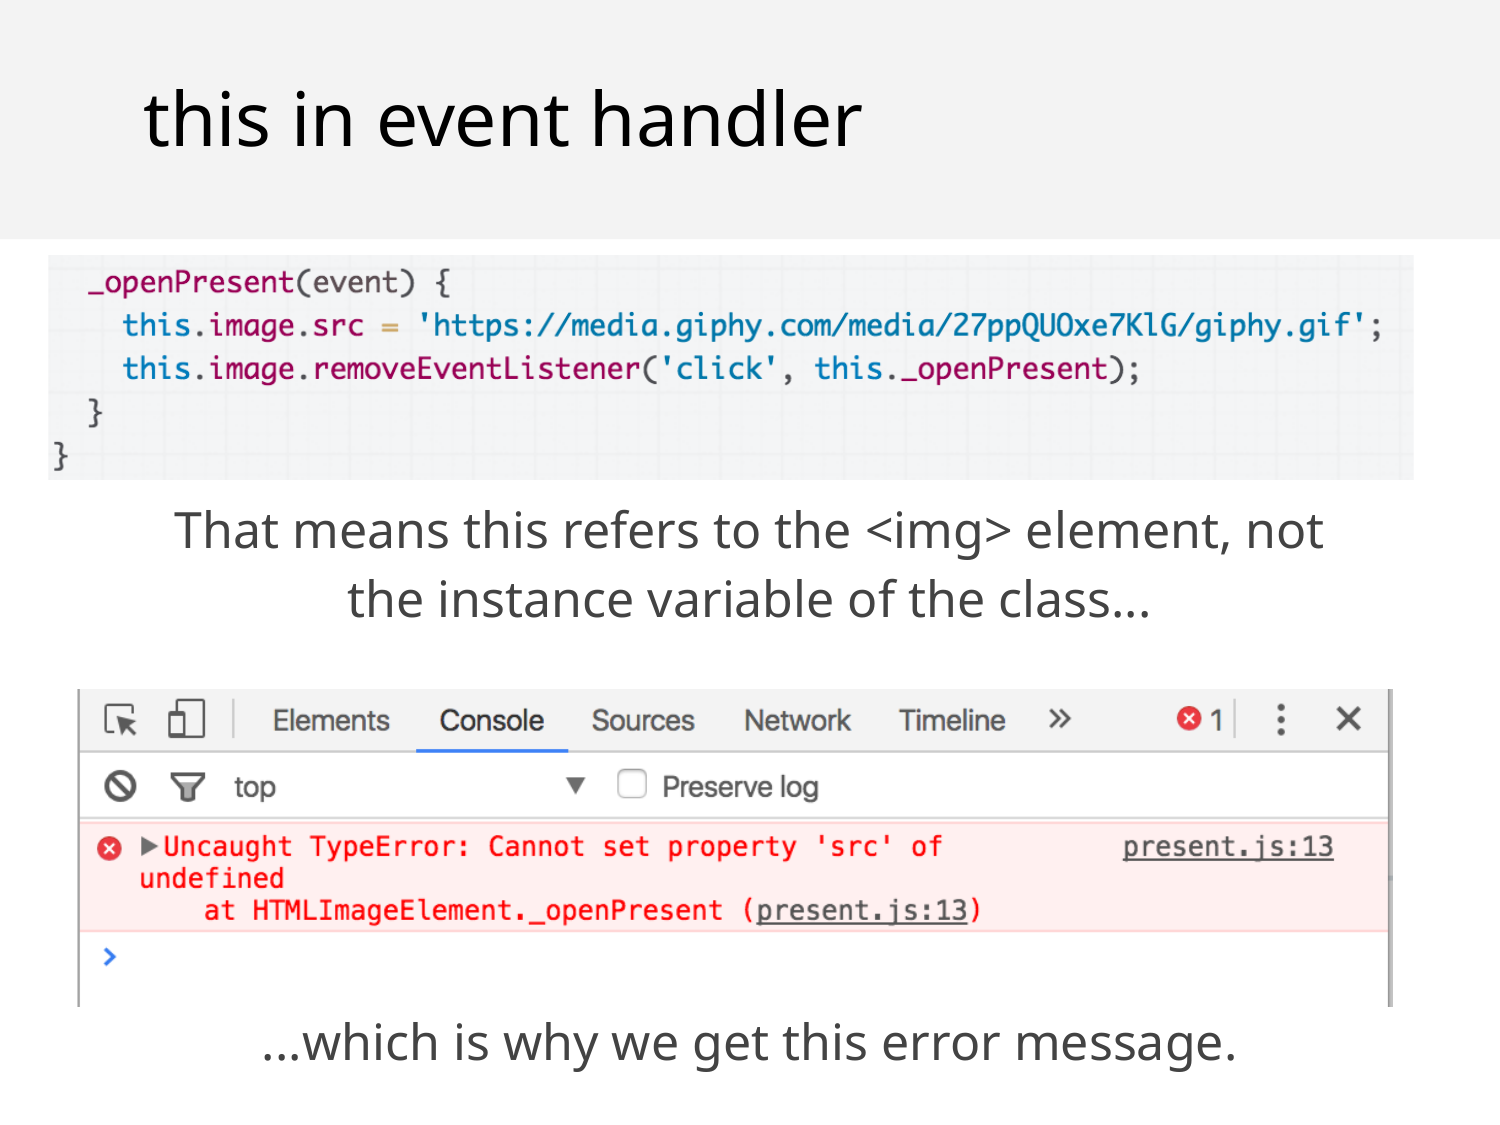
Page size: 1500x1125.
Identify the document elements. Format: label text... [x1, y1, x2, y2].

title this in event handler [128, 56, 1372, 183]
picture [69, 689, 1393, 1007]
list That means this refers to the <img> element, not the instance variable of the class... [128, 480, 1372, 606]
list ...which is why we get this error message. [128, 986, 1372, 1069]
picture [48, 255, 1414, 480]
